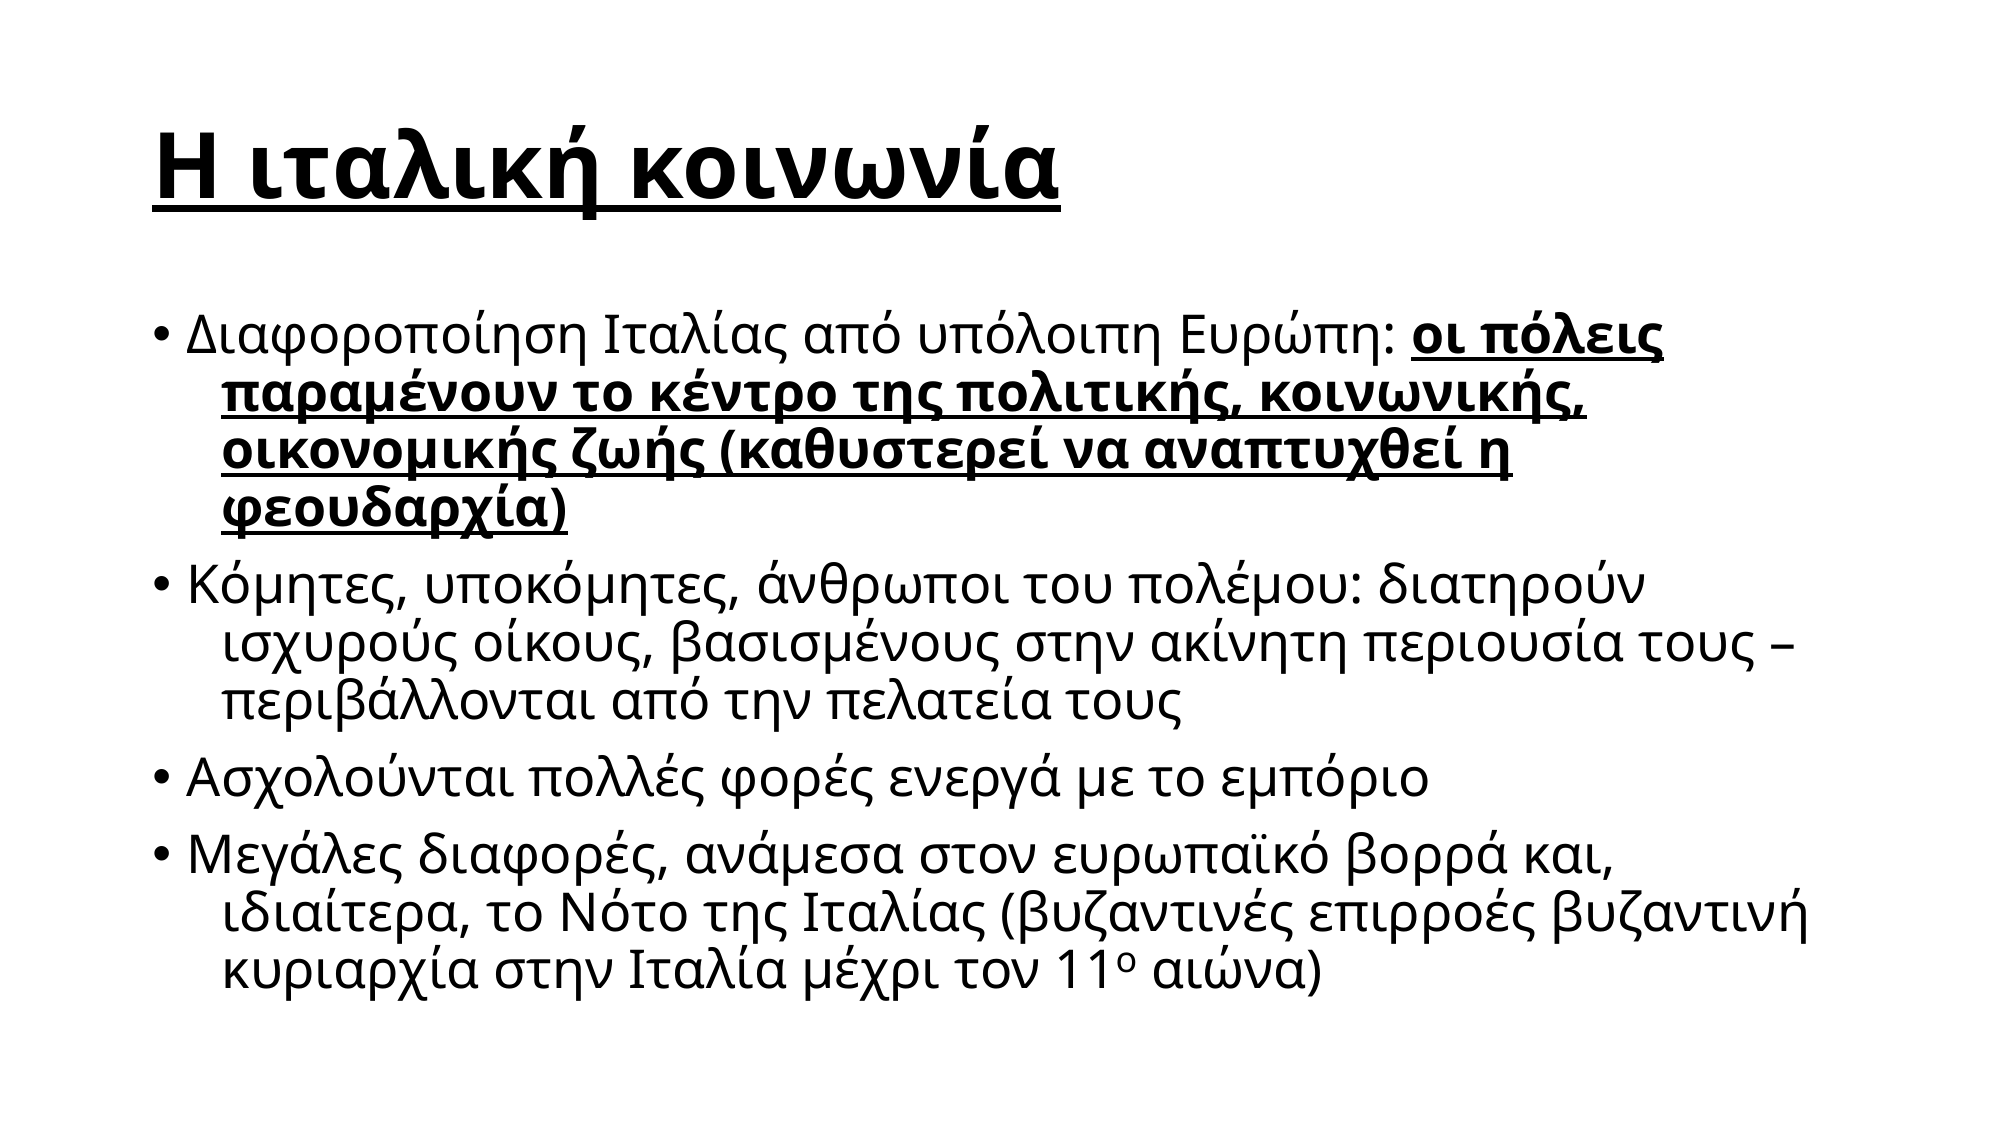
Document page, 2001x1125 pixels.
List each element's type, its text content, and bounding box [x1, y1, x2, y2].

title Η ιταλική κοινωνία [137, 59, 1863, 278]
list Διαφοροποίηση Ιταλίας από υπόλοιπη Ευρώπη: οι πόλεις παραμένουν το κέντρο της πολιτικής, κοινωνικής, οικονομικής ζωής (καθυστερεί να αναπτυχθεί η φεουδαρχία) Κόμητες, υποκόμητες, άνθρωποι του πολέμου: διατηρούν ισχυρούς οίκους, βασισμένους στην ακίνητη περιουσία τους – περιβάλλονται από την πελατεία τους Ασχολούνται πολλές φορές ενεργά με το εμπόριο Μεγάλες διαφορές, ανάμεσα στον ευρωπαϊκό βορρά και, ιδιαίτερα, το Νότο της Ιταλίας (βυζαντινές επιρροές βυζαντινή κυριαρχία στην Ιταλία μέχρι τον 11ο αιώνα) [137, 299, 1863, 1014]
